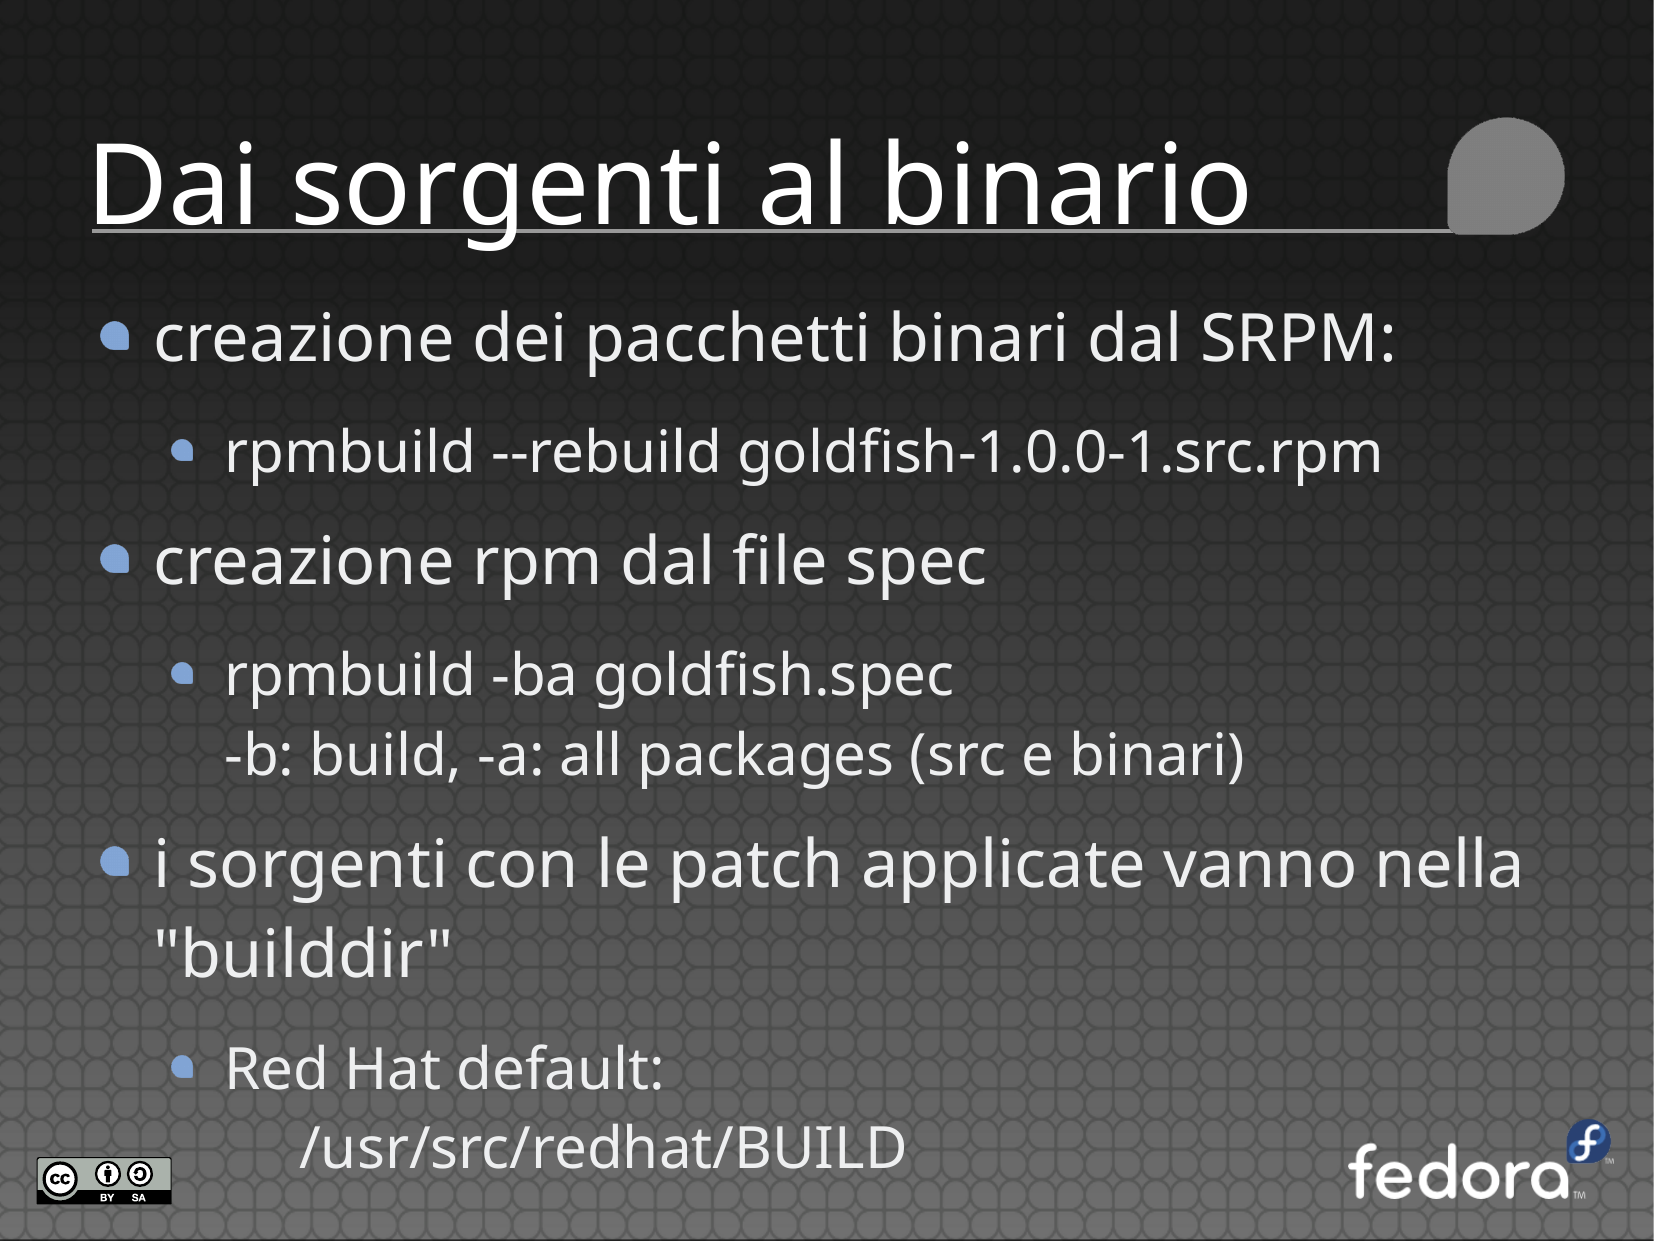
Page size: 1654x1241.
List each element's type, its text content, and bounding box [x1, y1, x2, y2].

title Dai sorgenti al binario [86, 112, 1576, 249]
picture [0, 0, 1654, 1241]
list creazione dei pacchetti binari dal SRPM: rpmbuild --rebuild goldfish-1.0.0-1.src.rpm creazione rpm dal file spec rpmbuild -ba goldfish.spec -b: build, -a: all packages (src e binari) i sorgenti con le patch applicate vanno nella "builddir" Red Hat default: /usr/src/redhat/BUILD [82, 290, 1571, 1076]
